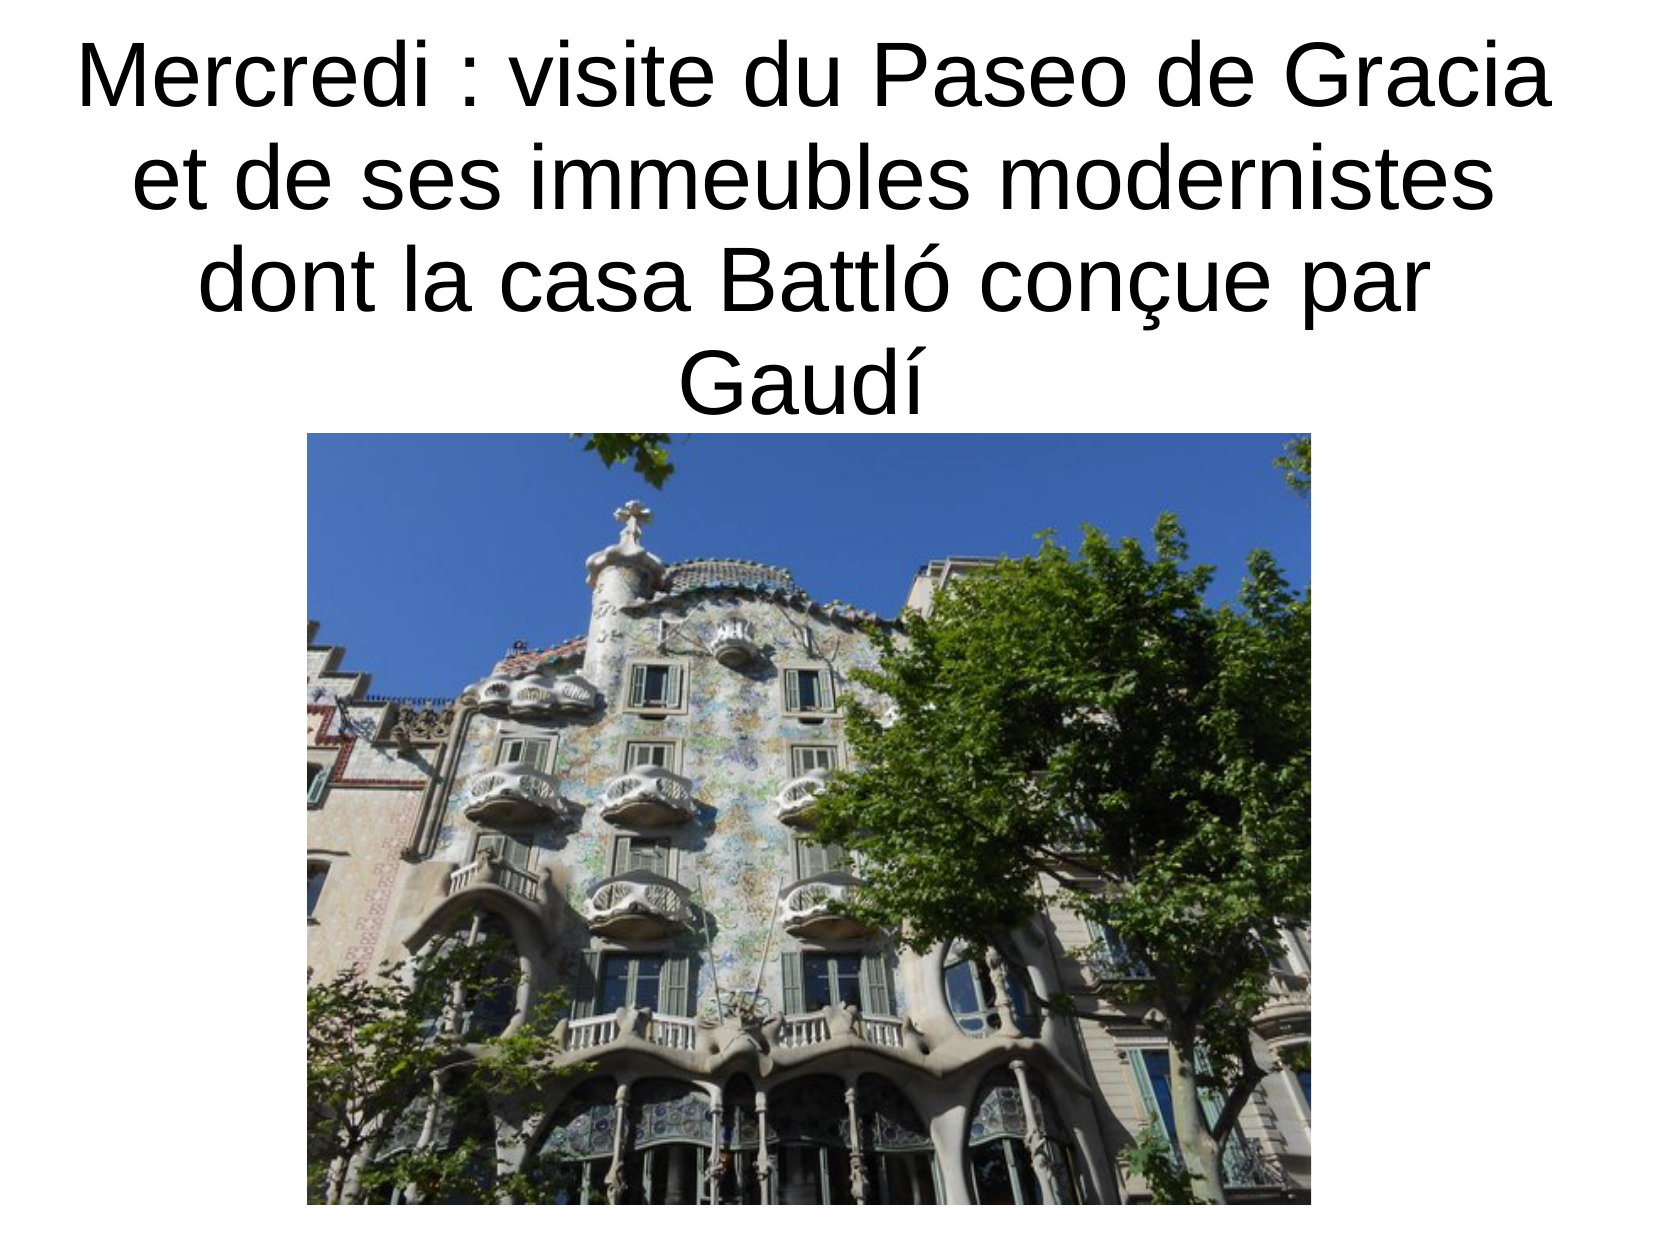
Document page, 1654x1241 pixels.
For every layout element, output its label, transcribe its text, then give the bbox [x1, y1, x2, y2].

picture [307, 433, 1312, 1205]
title Mercredi : visite du Paseo de Gracia et de ses immeubles modernistes dont la casa Battló conçue par Gaudí [70, 23, 1560, 434]
